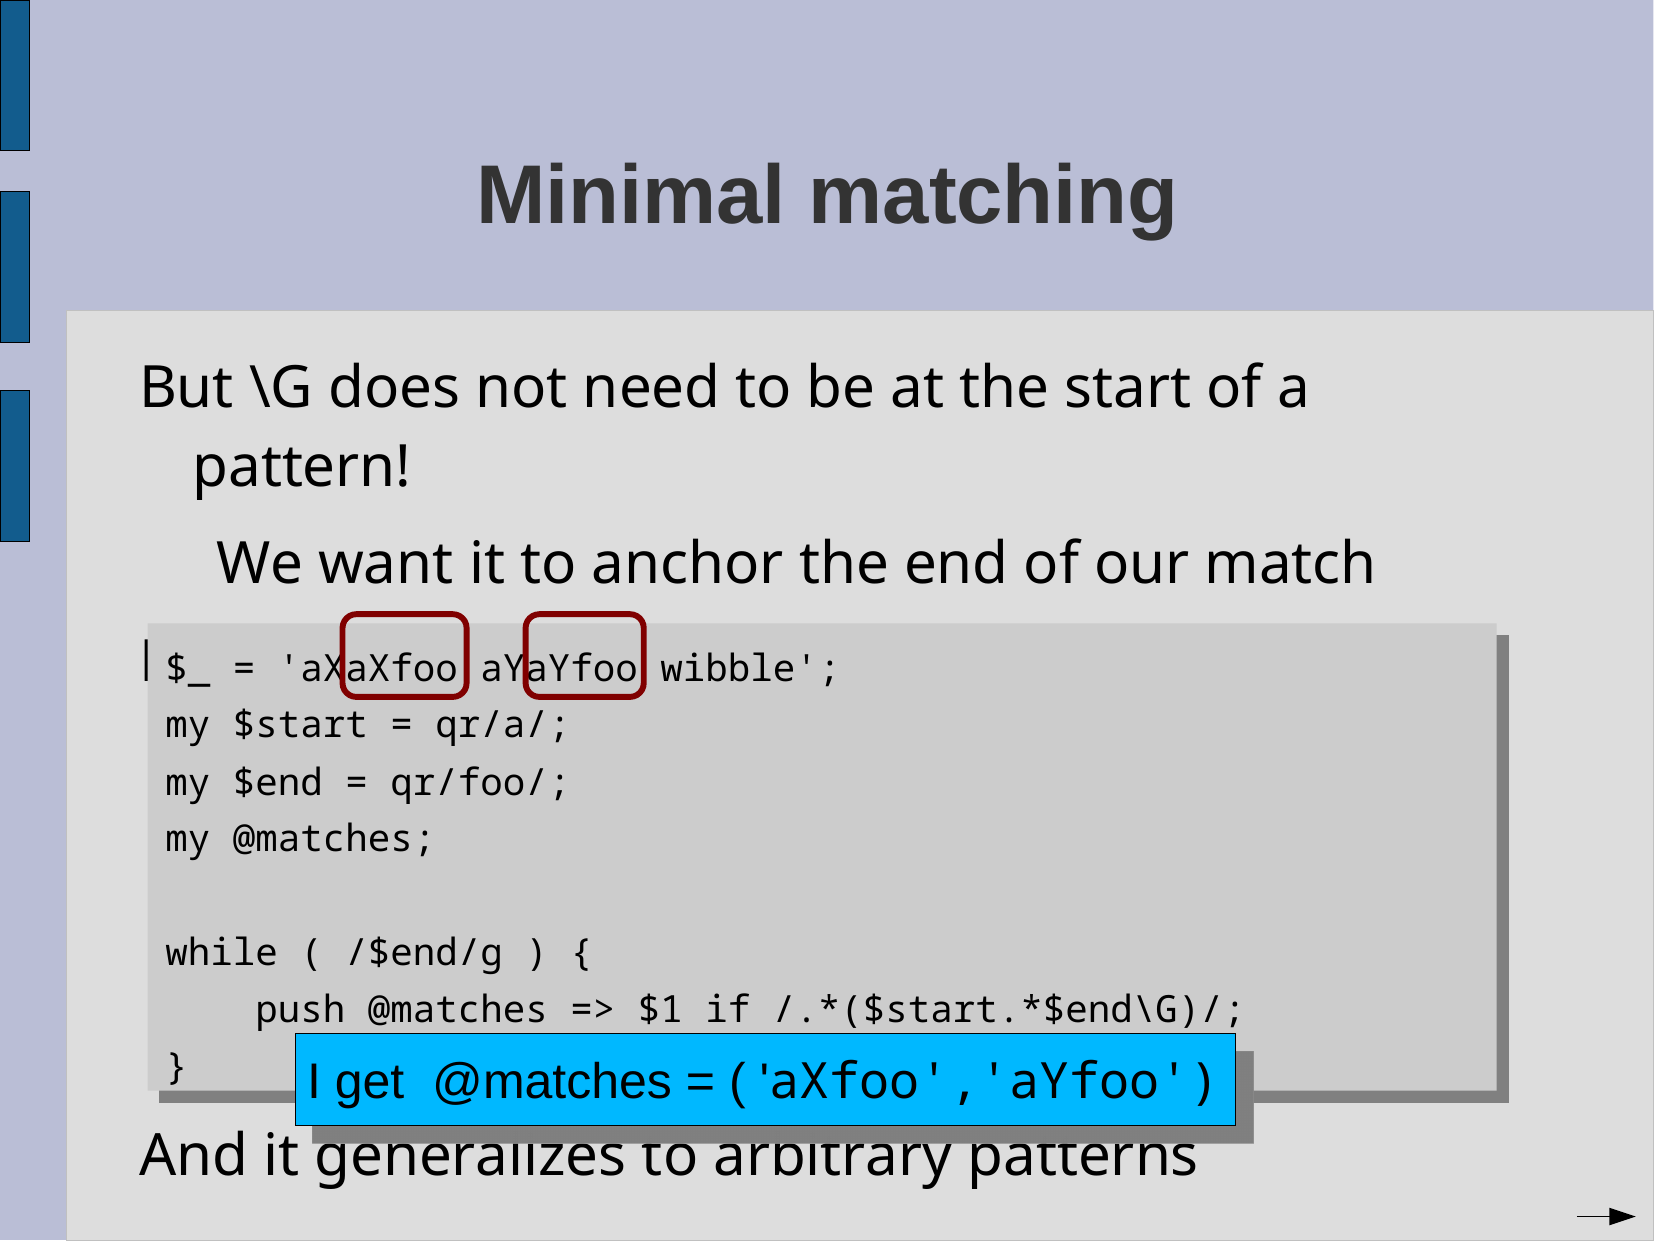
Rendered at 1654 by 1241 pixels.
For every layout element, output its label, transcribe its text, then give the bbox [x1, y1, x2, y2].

text_box $_ = 'aXaXfoo aYaYfoo wibble'; my $start = qr/a/; my $end = qr/foo/; my @matches; while ( /$end/g ) { push @matches => $1 if /.*($start.*$end\G)/; } [529, 623, 640, 693]
text_box $_ = 'aXaXfoo aYaYfoo wibble'; my $start = qr/a/; my $end = qr/foo/; my @matches; while ( /$end/g ) { push @matches => $1 if /.*($start.*$end\G)/; } [346, 623, 463, 693]
text_box I get @matches = ( 'aXfoo','aYfoo') [295, 1033, 1236, 1113]
list But \G does not need to be at the start of a pattern! We want it to anchor the end of our match Putting it all together And it generalizes to arbitrary patterns [121, 344, 1534, 1241]
title Minimal matching [121, 91, 1534, 299]
text_box $_ = 'aXaXfoo aYaYfoo wibble'; my $start = qr/a/; my $end = qr/foo/; my @matches; while ( /$end/g ) { push @matches => $1 if /.*($start.*$end\G)/; } [147, 623, 1497, 993]
